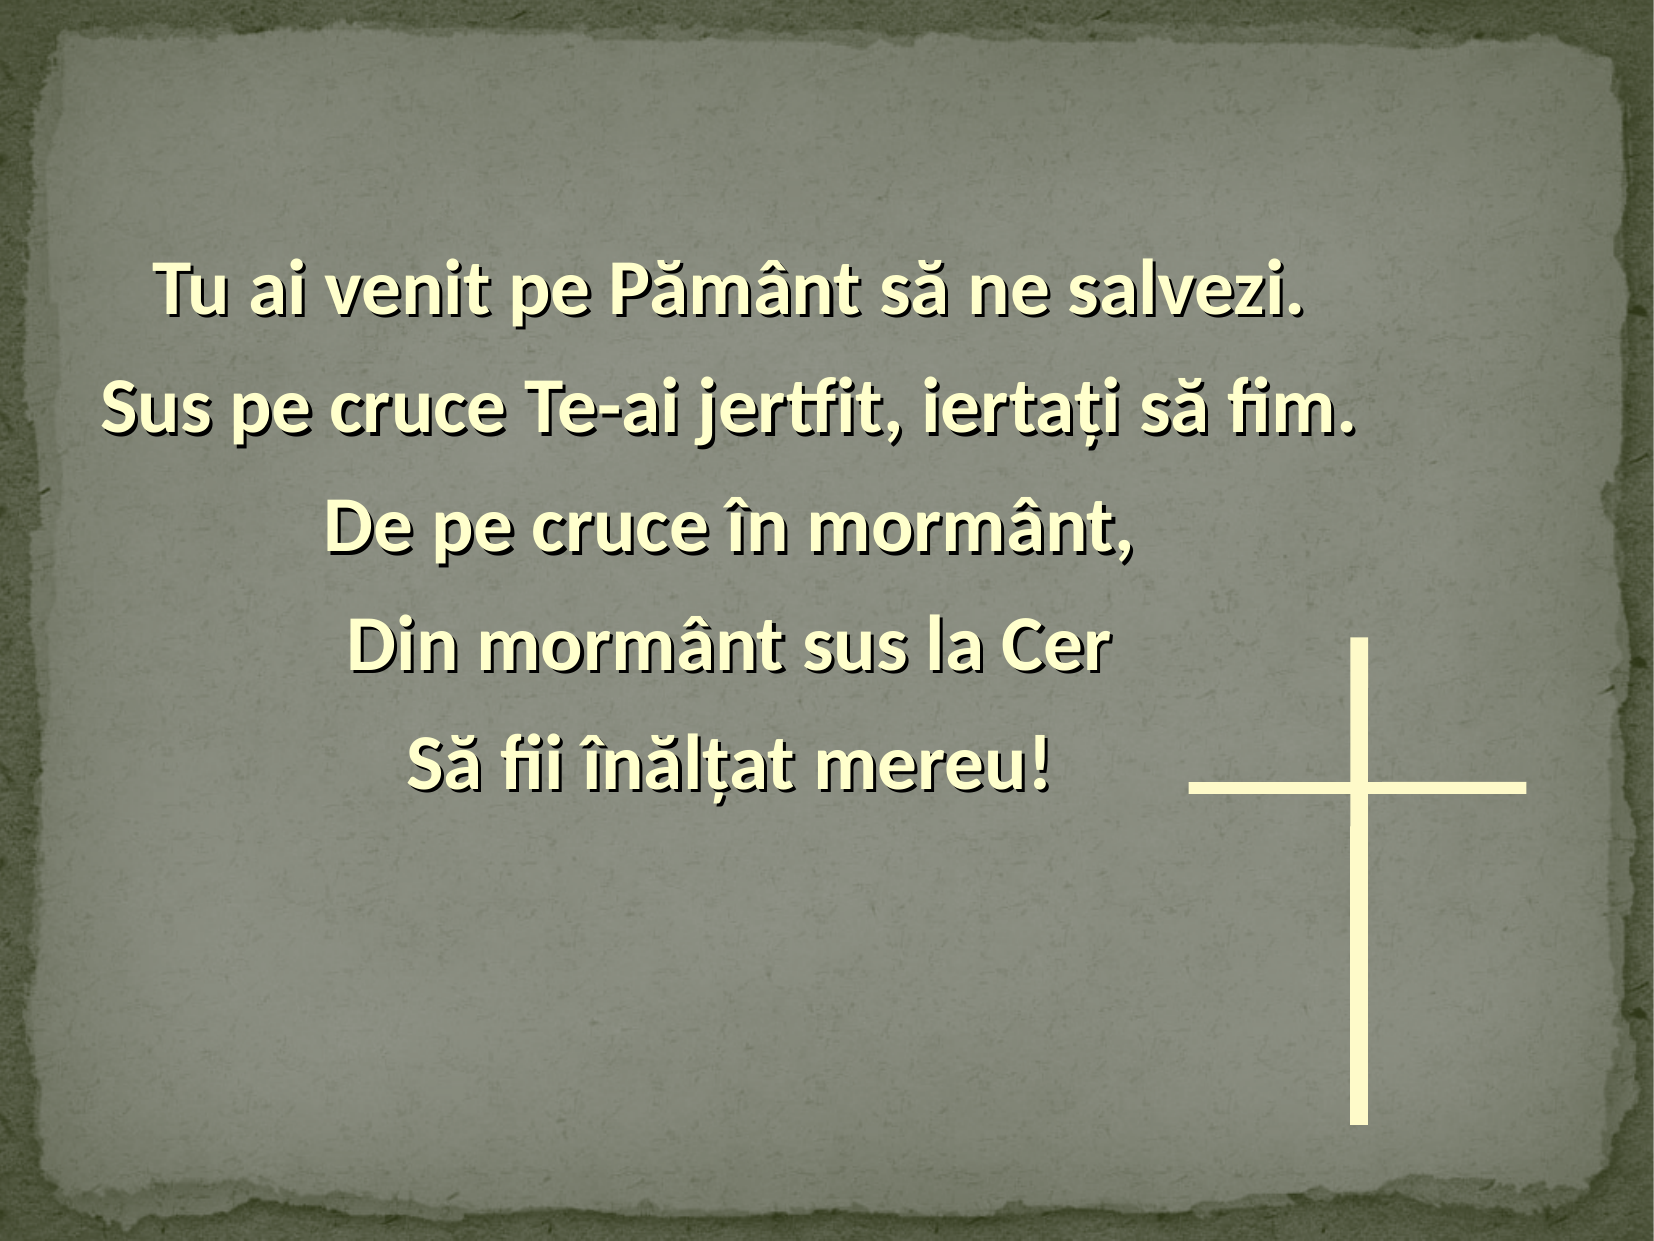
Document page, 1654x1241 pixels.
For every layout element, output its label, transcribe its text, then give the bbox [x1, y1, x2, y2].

picture [0, 0, 1654, 1241]
text_box Tu ai venit pe Pământ să ne salvezi. Sus pe cruce Te-ai jertfit, iertaţi să fim. De pe cruce în mormânt, Din mormânt sus la Cer Să fii înălţat mereu! [82, 207, 1377, 900]
